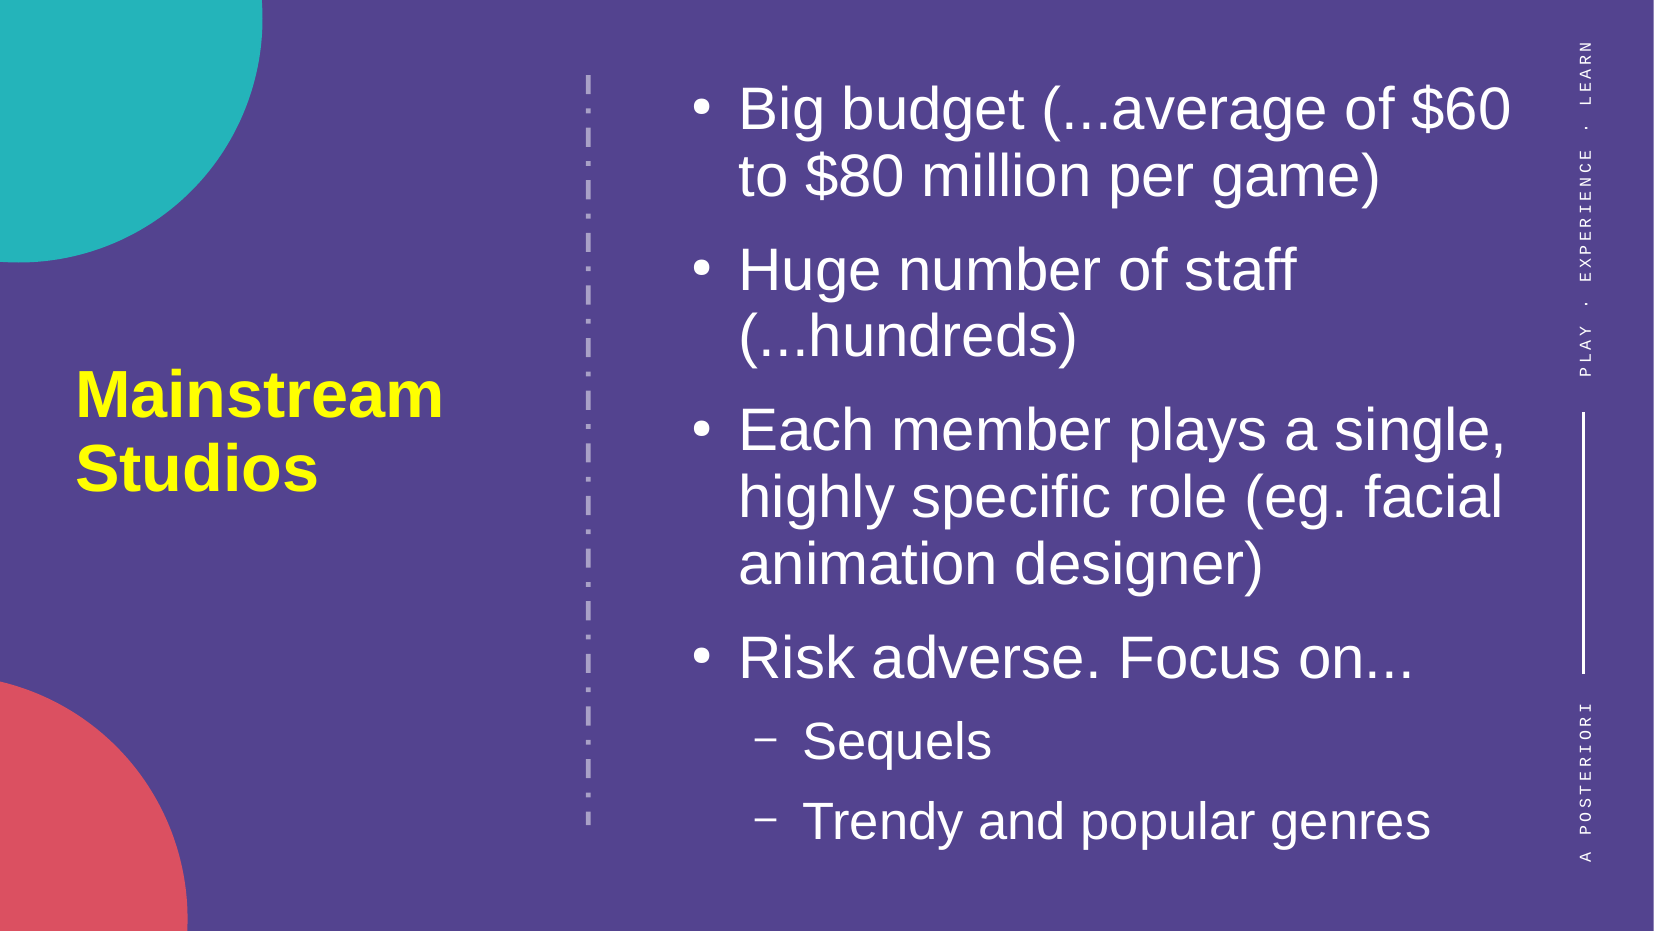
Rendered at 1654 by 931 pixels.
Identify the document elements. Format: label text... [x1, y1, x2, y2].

title Mainstream Studios [75, 353, 488, 510]
list Big budget (...average of $60 to $80 million per game) Huge number of staff (...hundreds) Each member plays a single, highly specific role (eg. facial animation designer) Risk adverse. Focus on... Sequels Trendy and popular genres [675, 75, 1538, 863]
